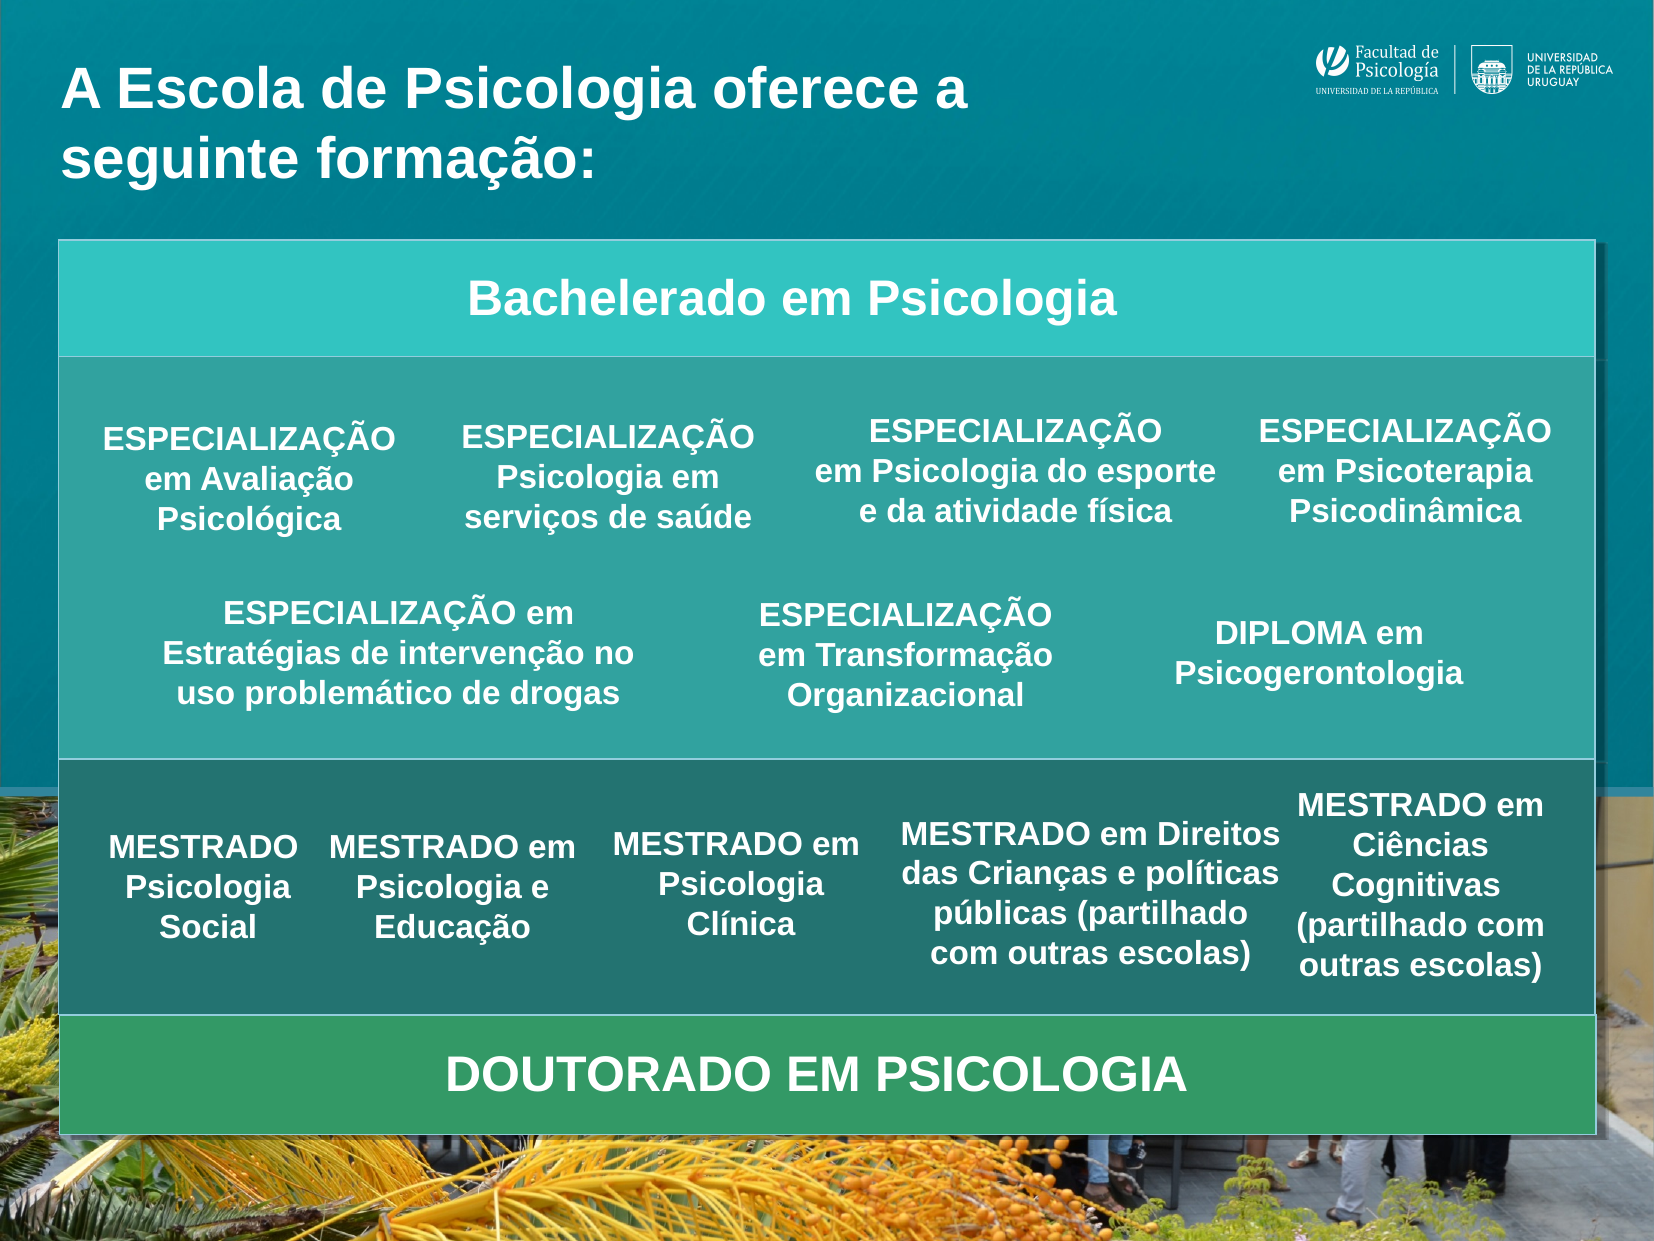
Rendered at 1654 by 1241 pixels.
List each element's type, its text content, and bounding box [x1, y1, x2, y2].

text_box ESPECIALIZAÇÃO em Avaliação Psicológica [73, 409, 426, 545]
text_box ESPECIALIZAÇÃO Psicologia em serviços de saúde [419, 408, 798, 544]
text_box Bachelerado em Psicologia [452, 257, 1133, 333]
text_box ESPECIALIZAÇÃO em Transformação Organizacional [720, 585, 1092, 721]
text_box DIPLOMA em Psicogerontologia [1133, 603, 1505, 699]
text_box MESTRADO em Direitos das Crianças e políticas públicas (partilhado com outras escolas) [882, 803, 1275, 980]
text_box ESPECIALIZAÇÃO em Psicoterapia Psicodinâmica [1181, 401, 1630, 537]
picture [0, 0, 1654, 787]
text_box MESTRADO em Psicologia e Educação [303, 817, 603, 953]
text_box DOUTORADO EM PSICOLOGIA [59, 1033, 1576, 1110]
text_box MESTRADO em Ciências Cognitivas (partilhado com outras escolas) [1275, 775, 1567, 991]
text_box MESTRADO em Psicologia Clínica [595, 814, 882, 951]
text_box MESTRADO Psicologia Social [38, 817, 303, 953]
text_box [58, 239, 1596, 1135]
text_box A Escola de Psicologia oferece a seguinte formação: [45, 42, 1105, 202]
picture [0, 797, 1654, 1241]
text_box ESPECIALIZAÇÃO em Estratégias de intervenção no uso problemático de drogas [135, 583, 662, 719]
text_box ESPECIALIZAÇÃO em Psicologia do esporte e da atividade física [791, 401, 1181, 537]
